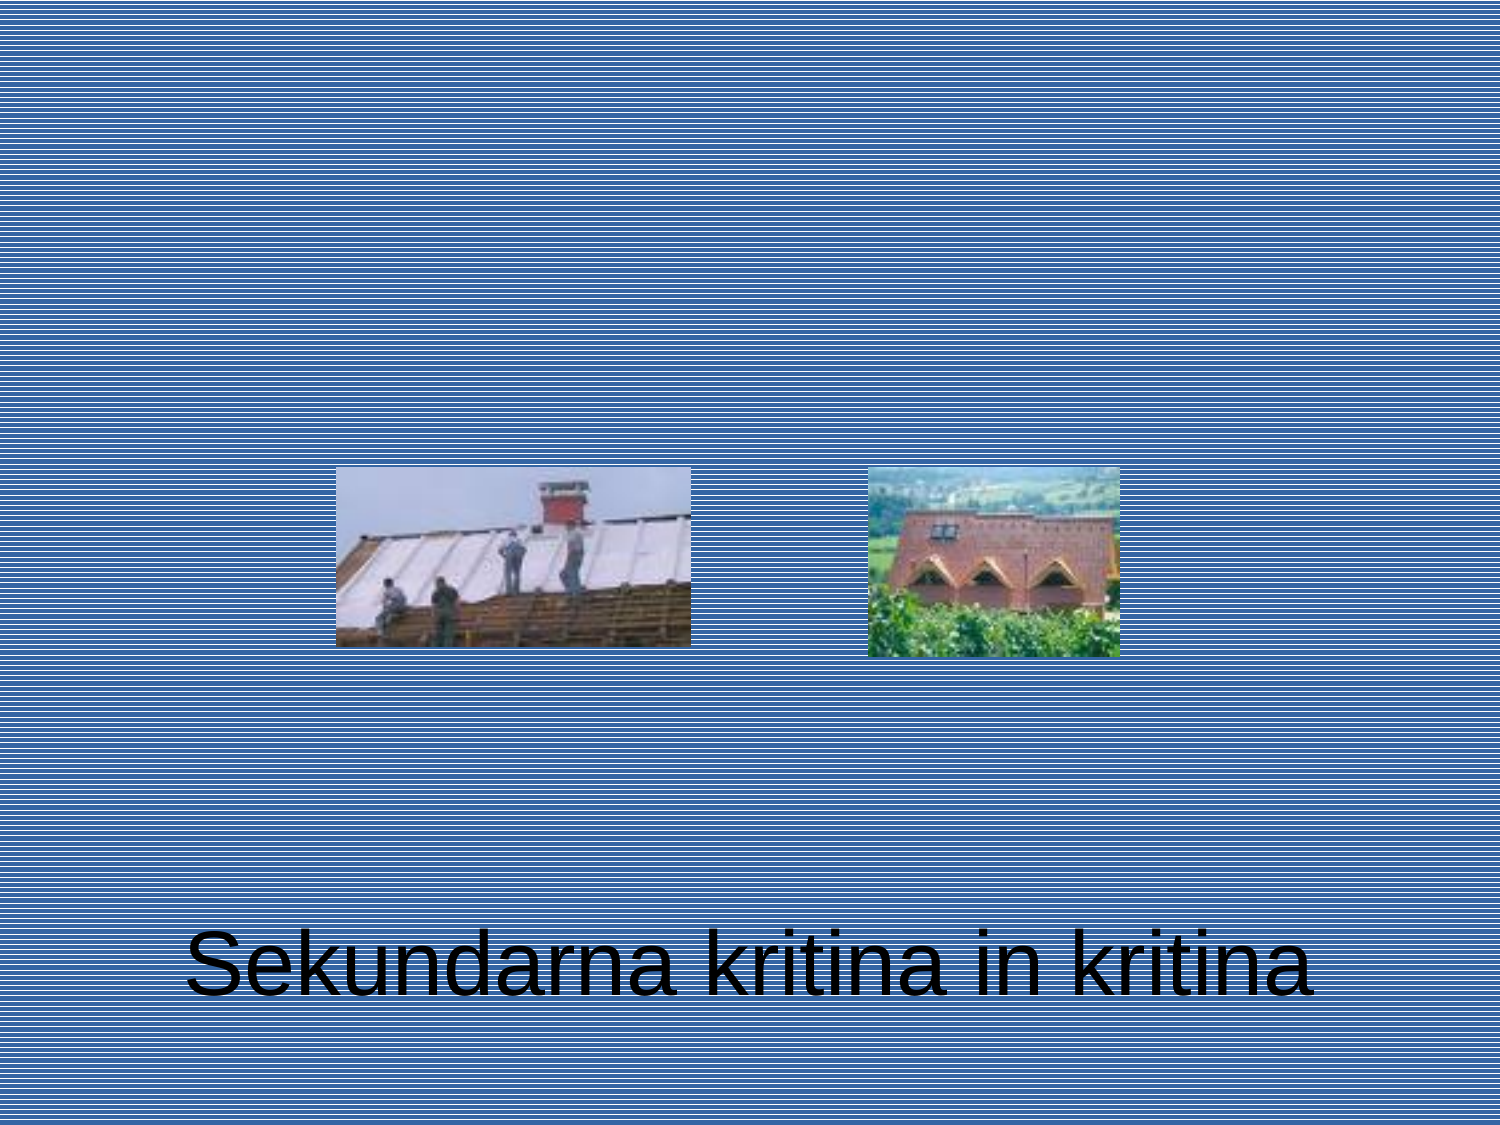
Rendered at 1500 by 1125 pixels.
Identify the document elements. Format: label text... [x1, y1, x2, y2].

picture [868, 467, 1120, 657]
picture [336, 467, 691, 647]
title Sekundarna kritina in kritina [75, 865, 1425, 1053]
